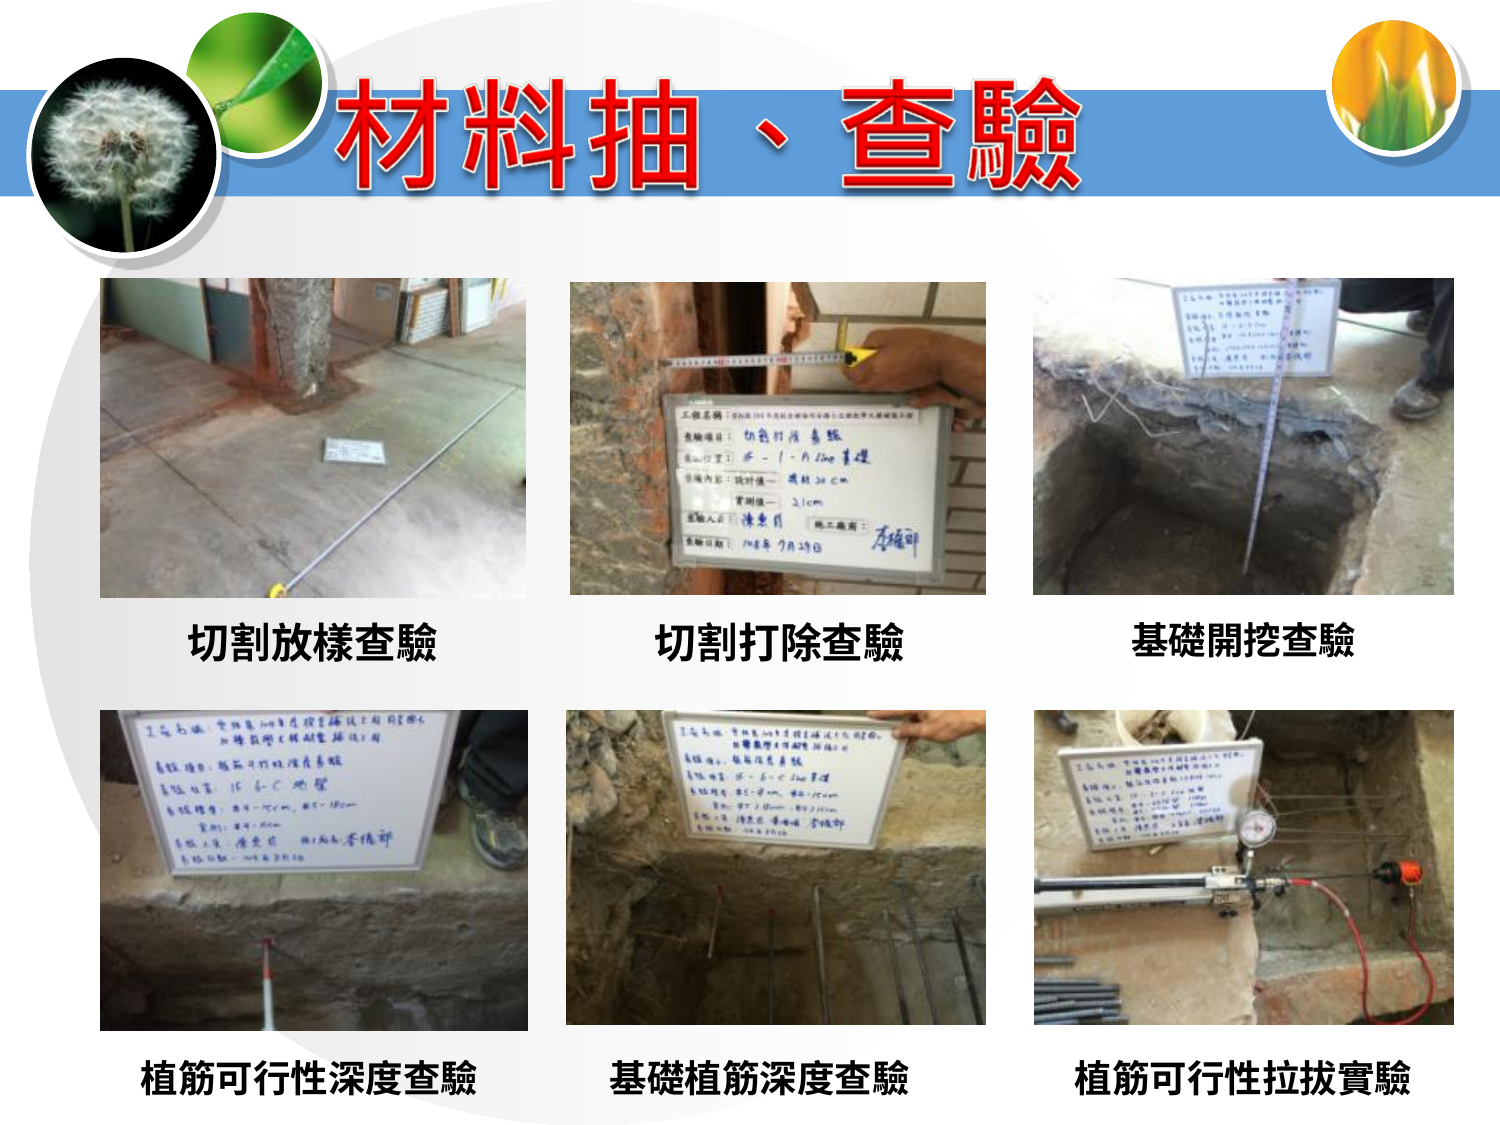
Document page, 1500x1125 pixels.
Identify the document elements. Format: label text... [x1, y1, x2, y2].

text_box 切割放樣查驗 [172, 609, 454, 676]
text_box 基礎開挖查驗 [1116, 609, 1371, 670]
picture [1331, 20, 1457, 151]
picture [100, 710, 528, 1031]
picture [31, 57, 217, 253]
picture [100, 12, 1454, 678]
text_box 基礎植筋深度查驗 [595, 1046, 925, 1108]
picture [566, 710, 986, 1025]
text_box 切割打除查驗 [640, 609, 921, 676]
text_box 植筋可行性深度查驗 [125, 1046, 493, 1108]
text_box 植筋可行性拉拔實驗 [1059, 1046, 1428, 1108]
picture [1034, 710, 1454, 1025]
